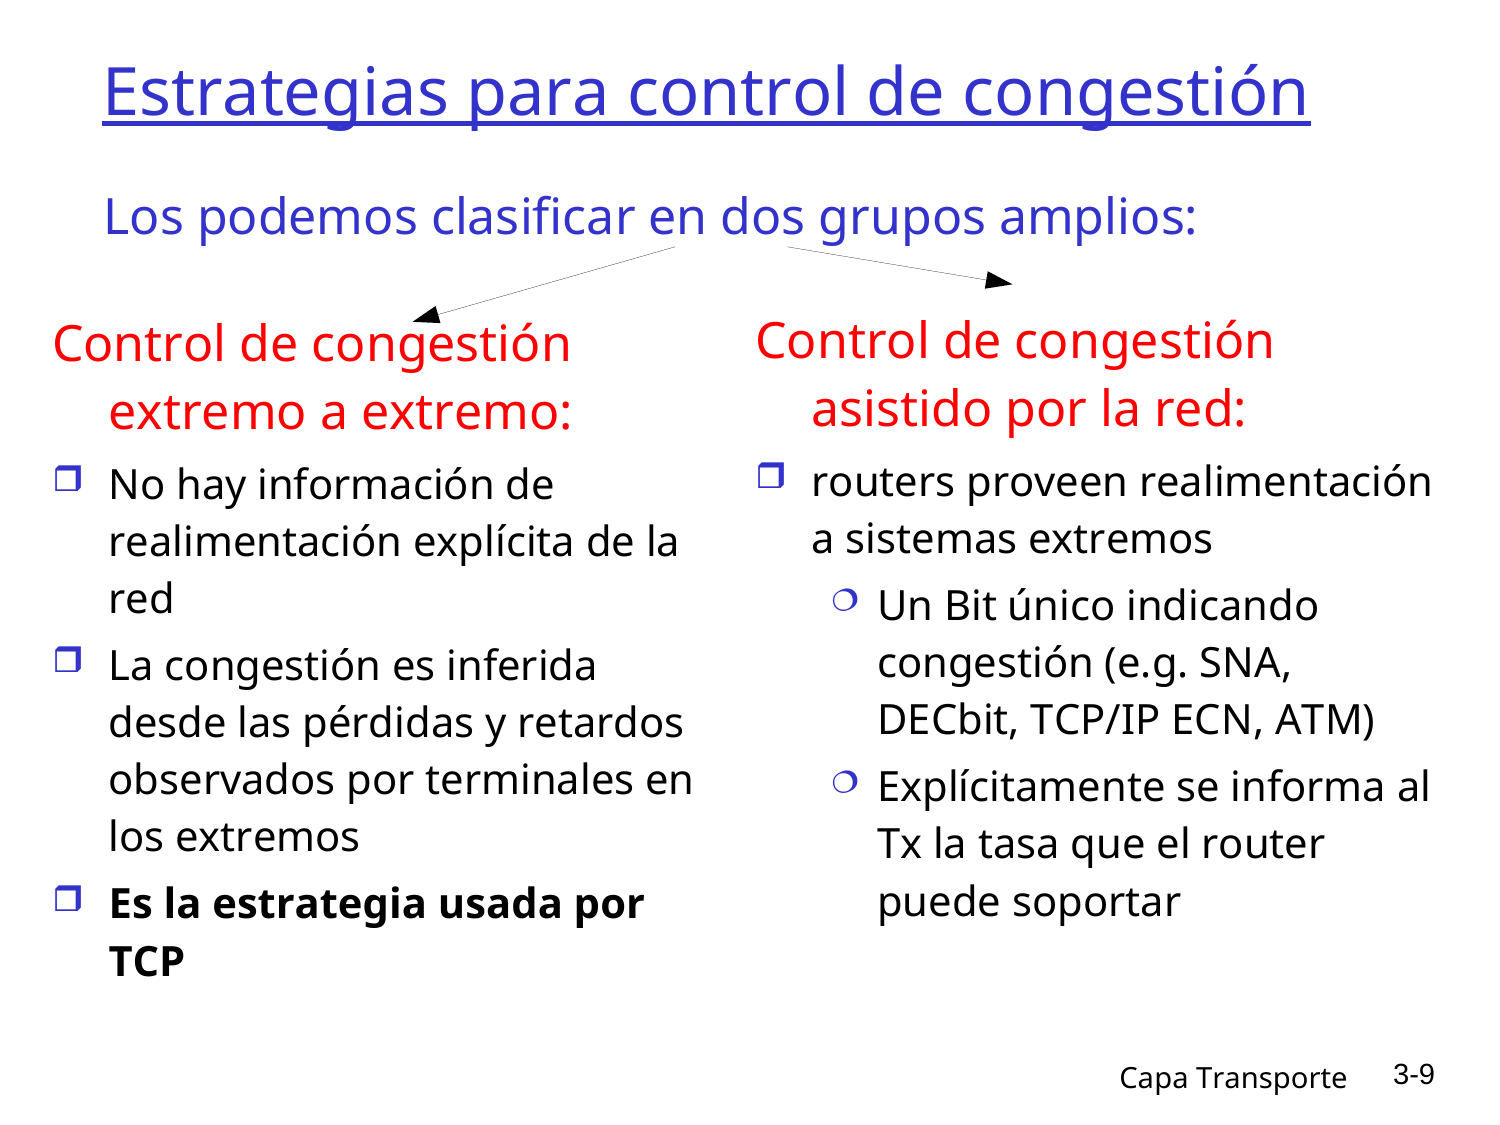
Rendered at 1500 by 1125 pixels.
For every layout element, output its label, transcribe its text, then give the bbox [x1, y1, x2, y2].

list Control de congestión asistido por la red: routers proveen realimentación a sistemas extremos Un Bit único indicando congestión (e.g. SNA, DECbit, TCP/IP ECN, ATM) Explícitamente se informa al Tx la tasa que el router puede soportar [740, 296, 1450, 938]
list Control de congestión extremo a extremo: No hay información de realimentación explícita de la red La congestión es inferida desde las pérdidas y retardos observados por terminales en los extremos Es la estrategia usada por TCP [37, 299, 740, 925]
title Estrategias para control de congestión [87, 0, 1463, 184]
text_box Los podemos clasificar en dos grupos amplios: [89, 173, 1316, 264]
